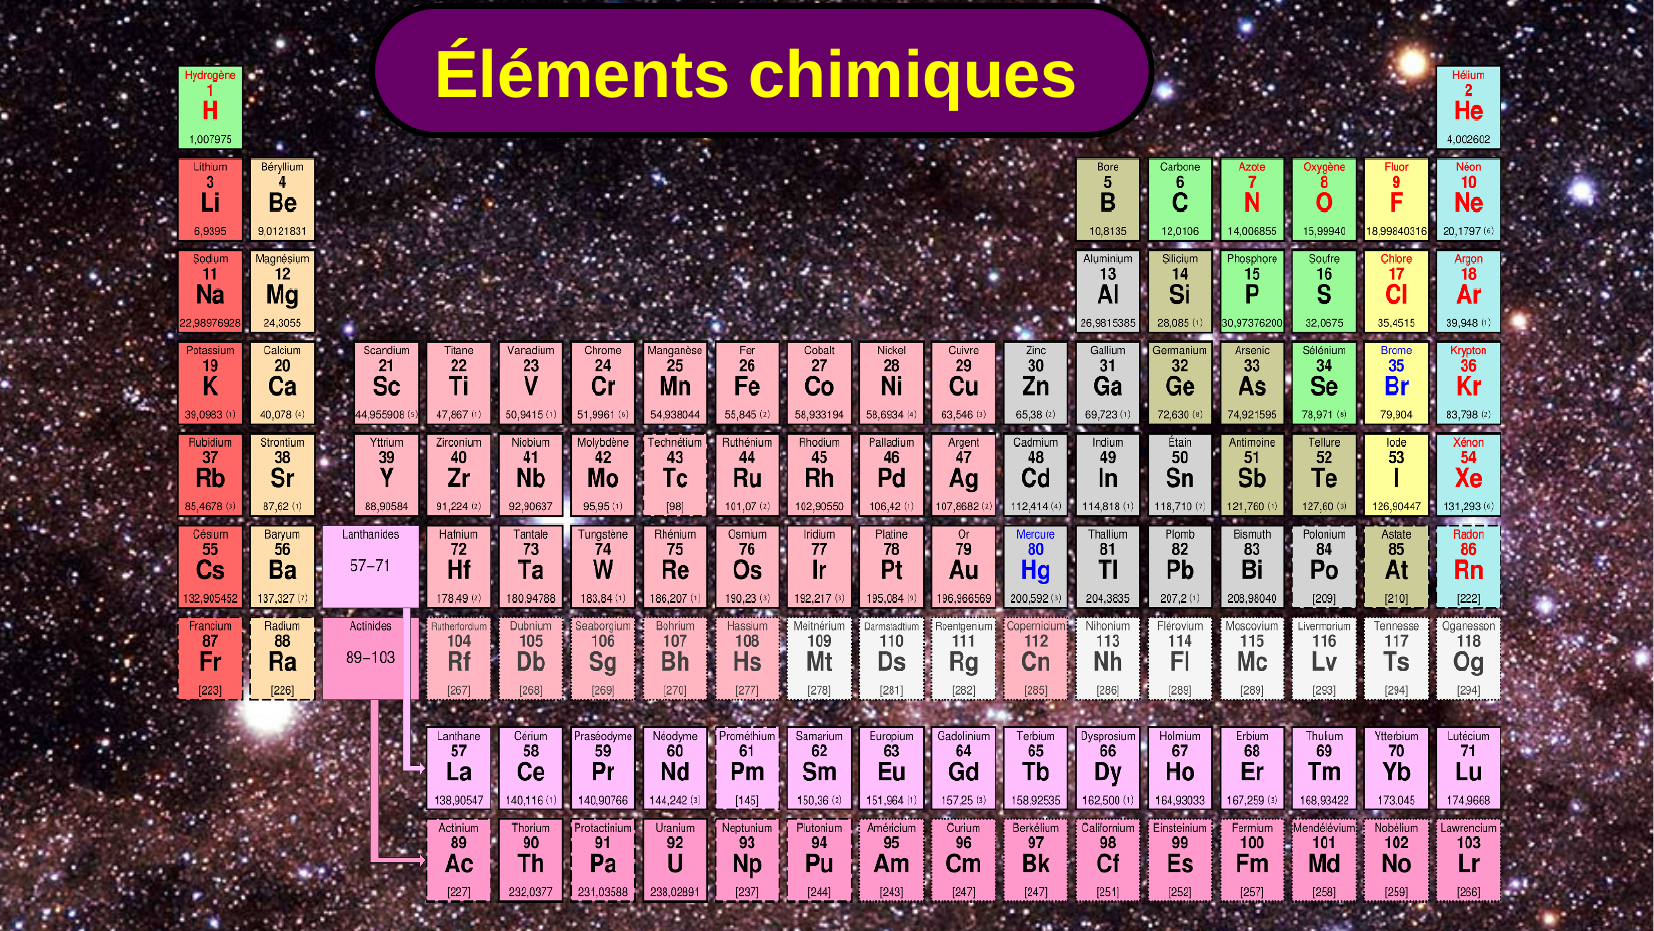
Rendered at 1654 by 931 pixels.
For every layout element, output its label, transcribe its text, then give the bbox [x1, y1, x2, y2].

text_box [372, 5, 1152, 136]
picture [0, 0, 1654, 931]
text_box Éléments chimiques [419, 29, 1094, 120]
